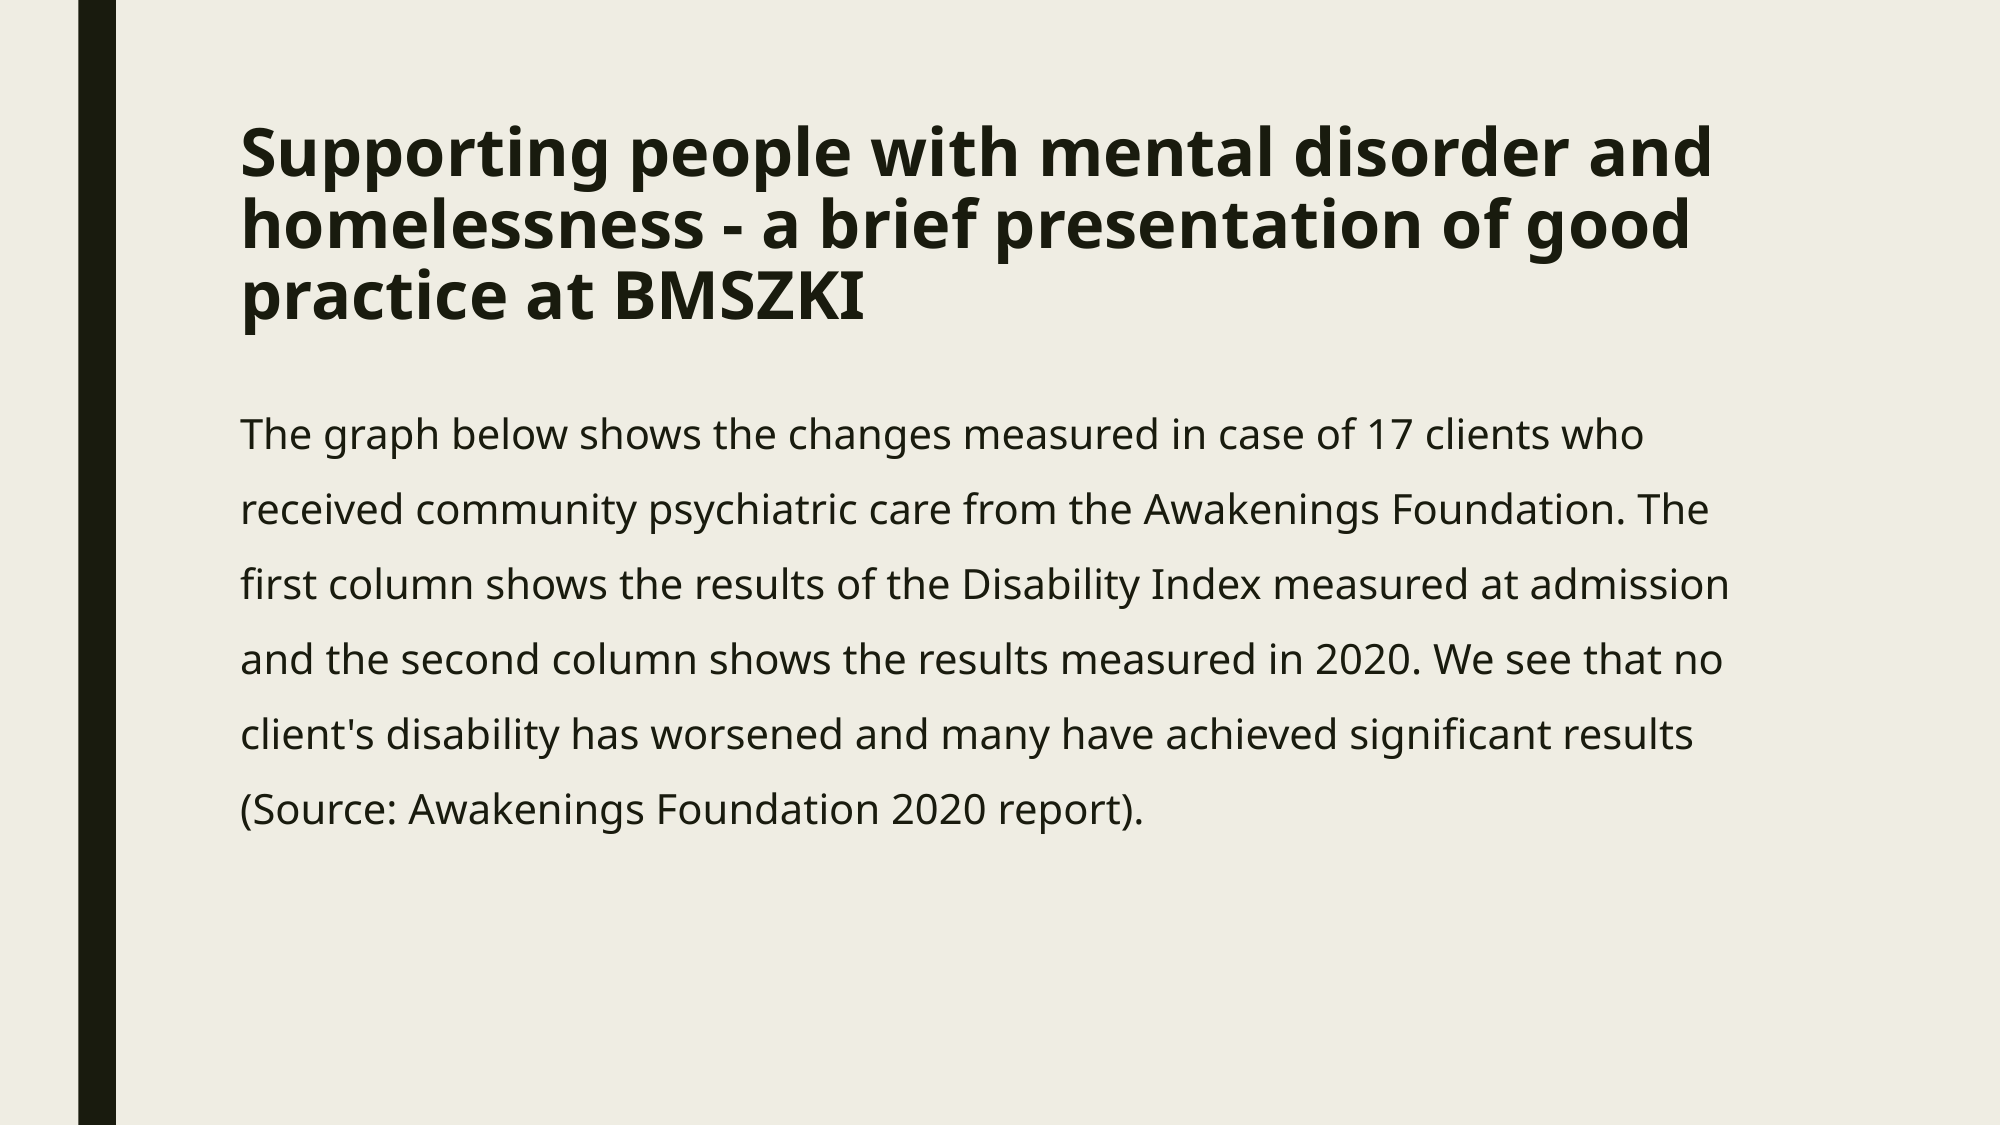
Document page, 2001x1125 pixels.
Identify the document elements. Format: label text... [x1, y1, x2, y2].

list The graph below shows the changes measured in case of 17 clients who received community psychiatric care from the Awakenings Foundation. The first column shows the results of the Disability Index measured at admission and the second column shows the results measured in 2020. We see that no client's disability has worsened and many have achieved significant results (Source: Awakenings Foundation 2020 report). [225, 375, 1801, 963]
title Supporting people with mental disorder and homelessness - a brief presentation of good practice at BMSZKI [225, 112, 1801, 357]
